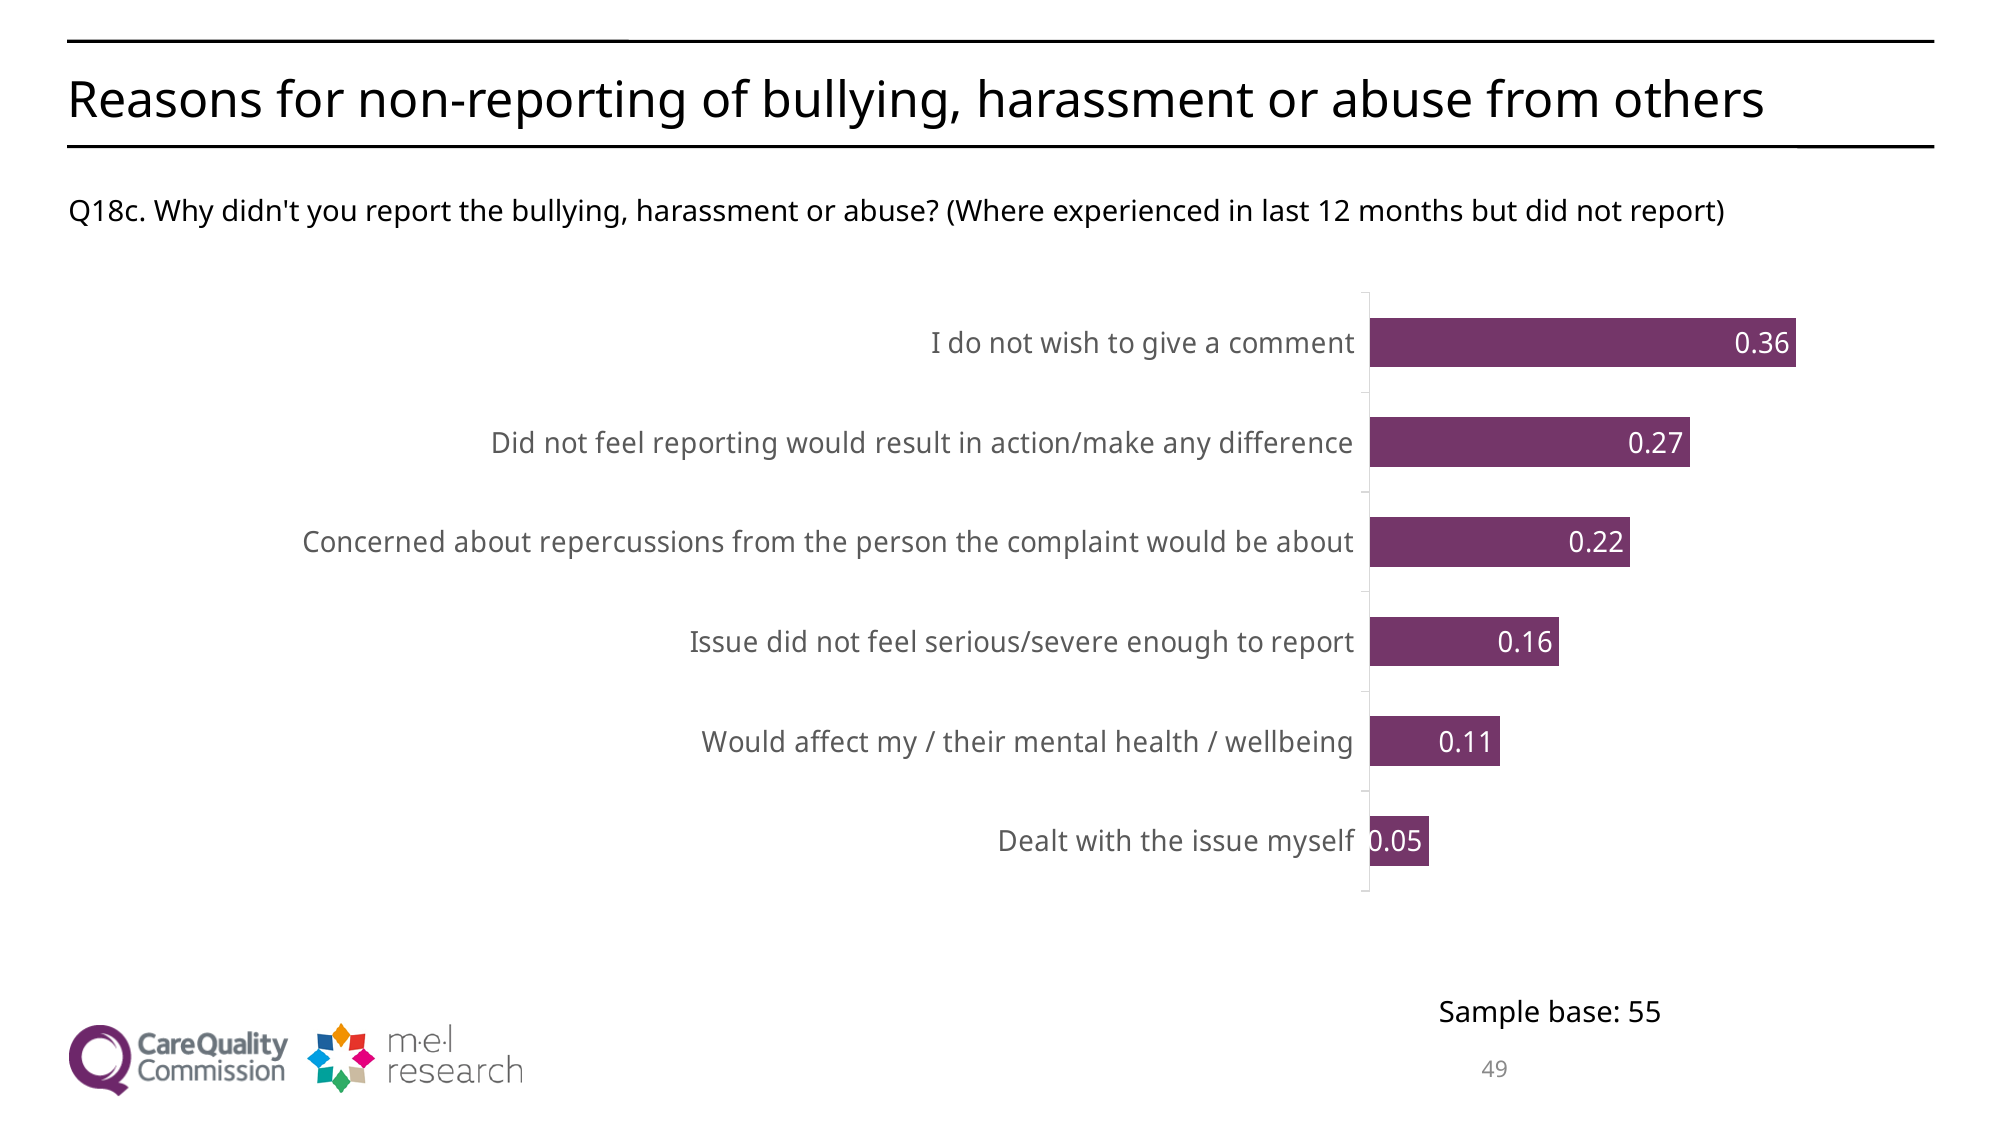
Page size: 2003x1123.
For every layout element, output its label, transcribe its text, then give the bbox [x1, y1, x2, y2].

slide_number 49 [1466, 1039, 1934, 1100]
picture [307, 1023, 522, 1093]
title Reasons for non-reporting of bullying, harassment or abuse from others [67, 48, 1935, 136]
text_box Sample base: 55 [1423, 986, 1696, 1037]
text_box Q18c. Why didn't you report the bullying, harassment or abuse? (Where experienced in last 12 months but did not report) [68, 184, 2002, 227]
chart [302, 280, 1874, 904]
picture [67, 1023, 291, 1099]
